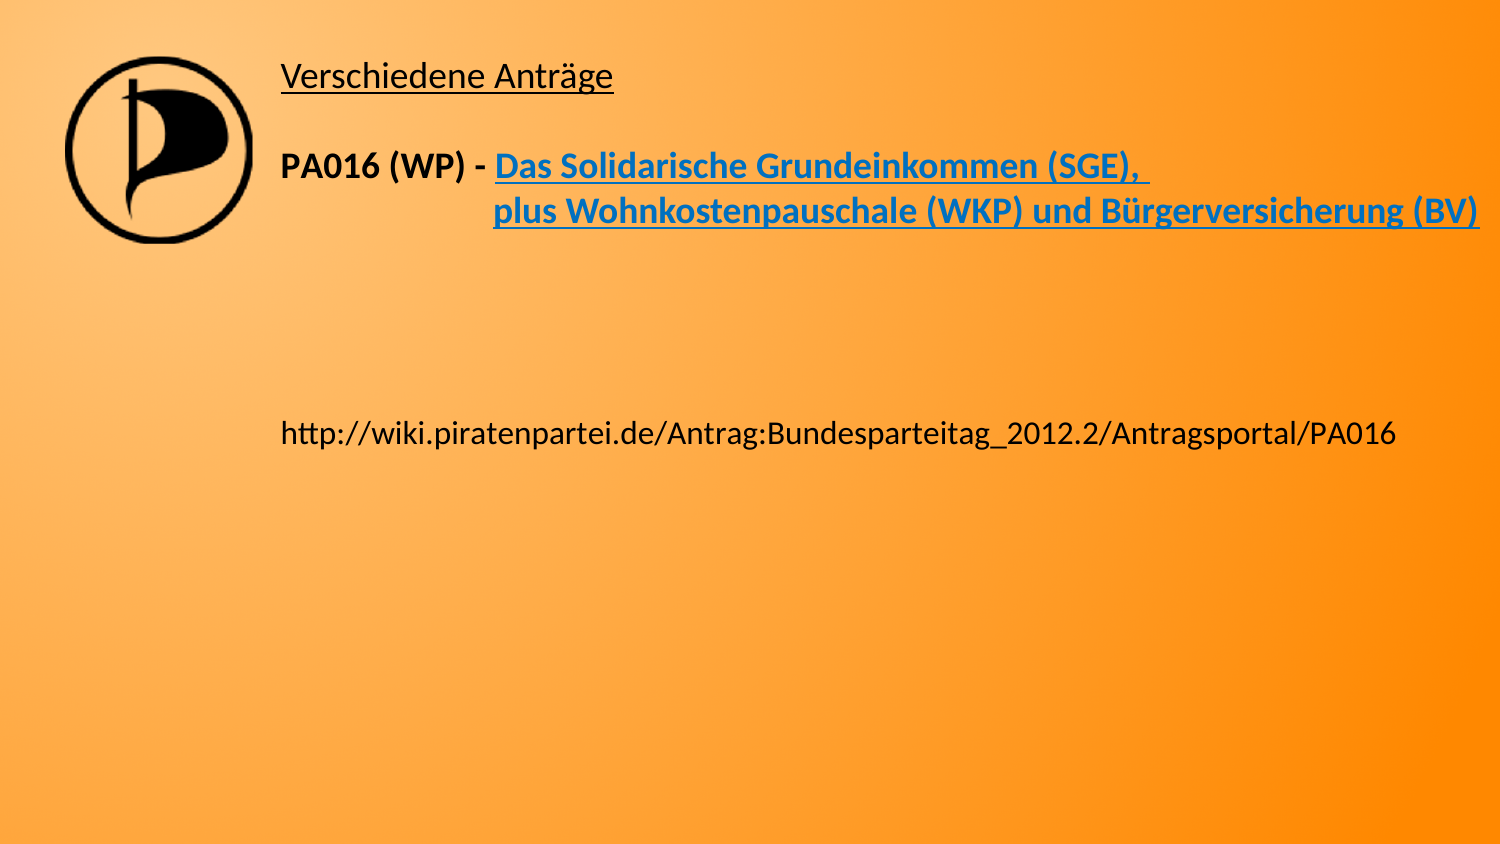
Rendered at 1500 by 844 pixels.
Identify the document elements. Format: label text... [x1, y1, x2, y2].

picture [0, 0, 1500, 844]
text_box Verschiedene Anträge PA016 (WP) - Das Solidarische Grundeinkommen (SGE), plus Wohnkostenpauschale (WKP) und Bürgerversicherung (BV) http://wiki.piratenpartei.de/Antrag:Bundesparteitag_2012.2/Antragsportal/PA016 [265, 43, 1500, 844]
